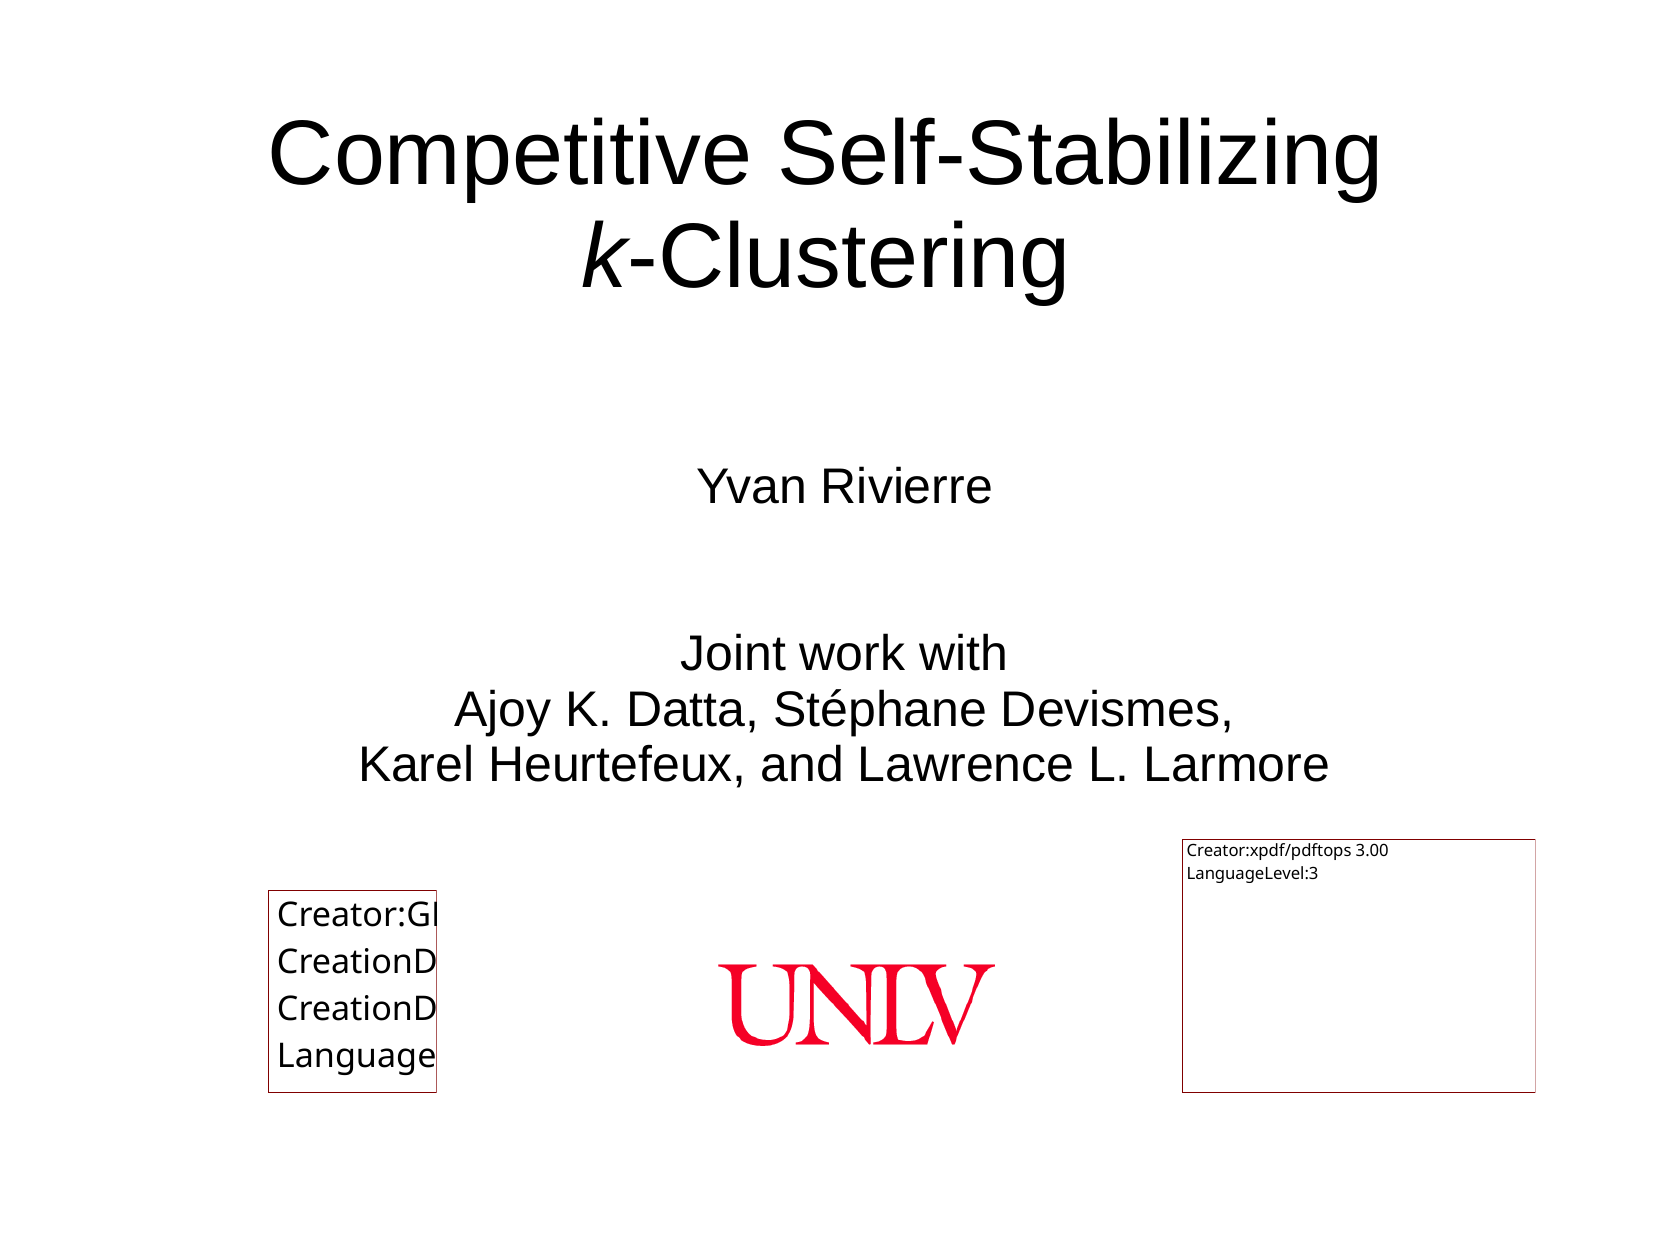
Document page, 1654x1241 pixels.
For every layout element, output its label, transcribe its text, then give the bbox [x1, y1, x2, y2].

picture [265, 888, 437, 1093]
title Competitive Self-Stabilizing k-Clustering [82, 0, 1571, 297]
picture [1181, 837, 1536, 1093]
picture [679, 826, 1034, 1182]
subtitle Yvan Rivierre Joint work with Ajoy K. Datta, Stéphane Devismes, Karel Heurtefeux, and Lawrence L. Larmore [82, 297, 1571, 1102]
